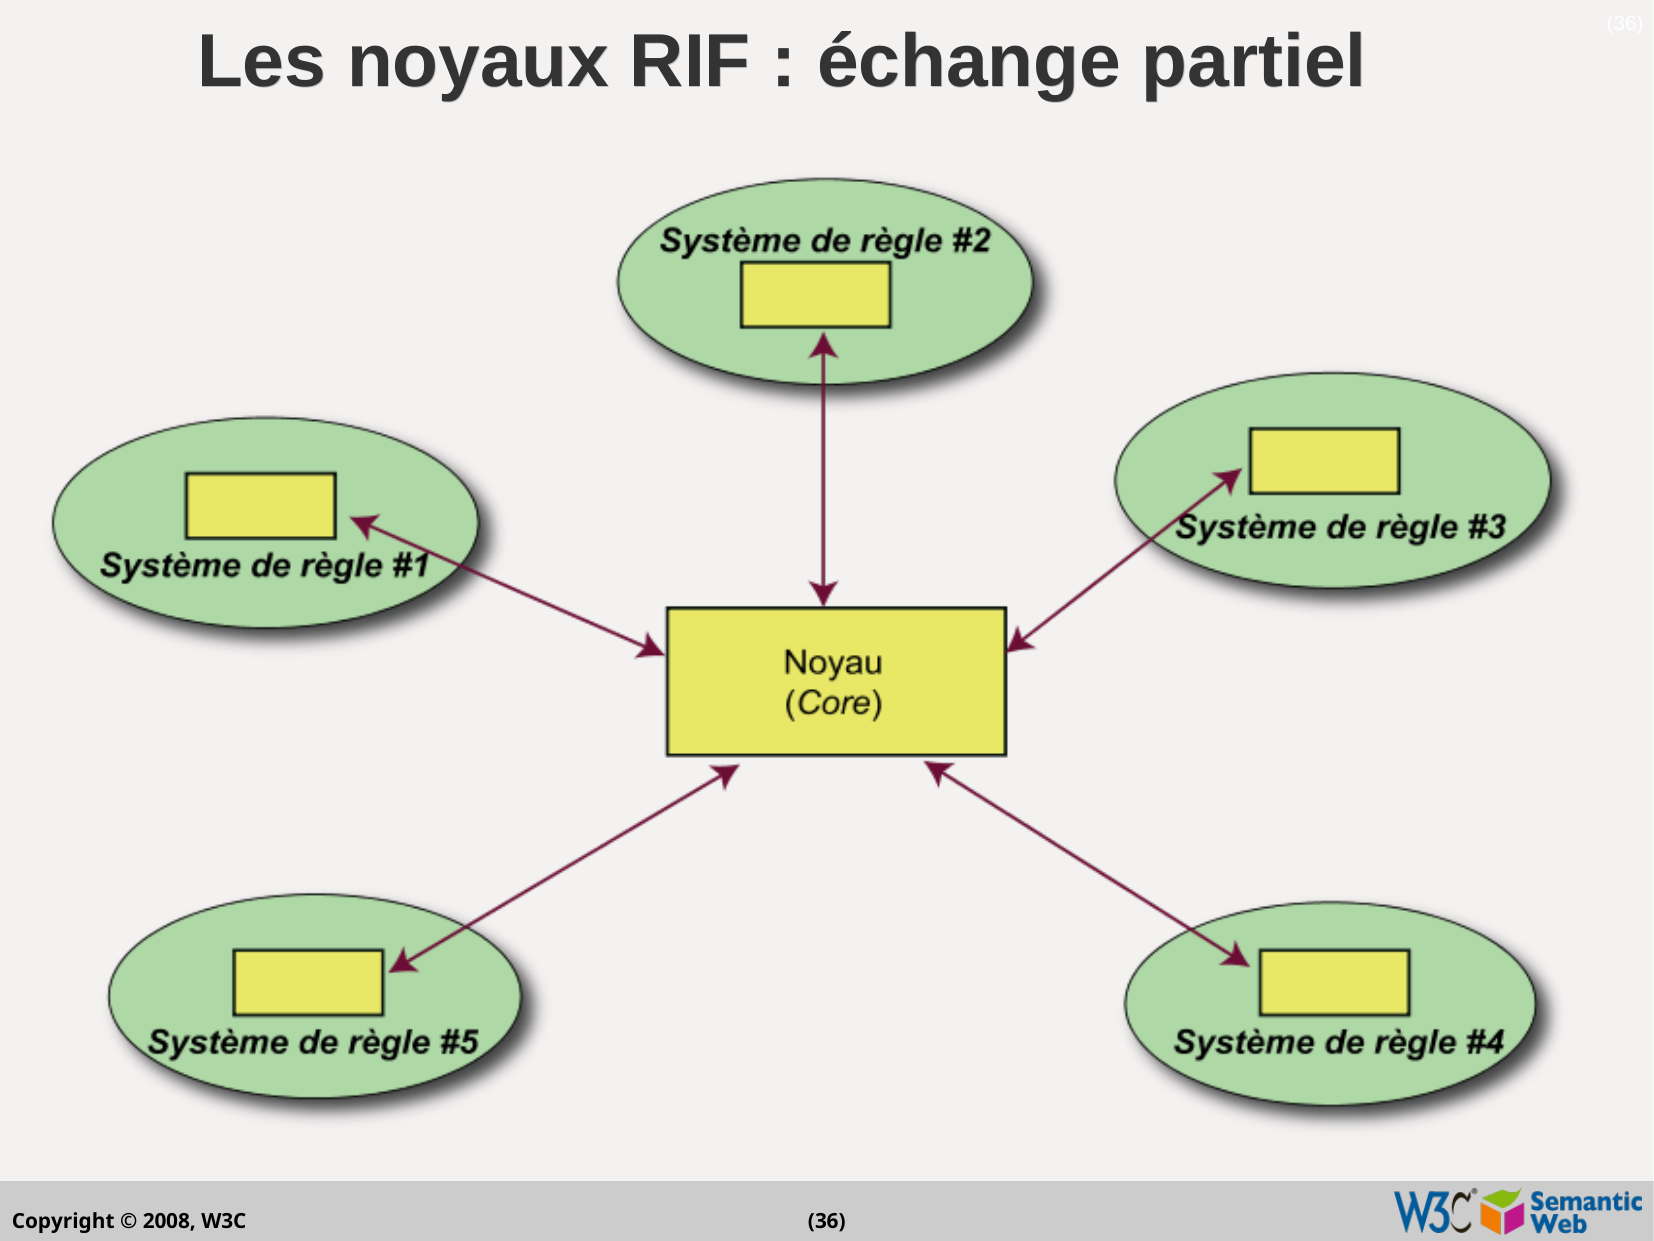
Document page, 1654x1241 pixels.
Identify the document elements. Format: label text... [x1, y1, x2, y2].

picture [1394, 1185, 1642, 1235]
title Les noyaux RIF : échange partiel [93, 7, 1493, 111]
picture [39, 165, 1589, 1143]
